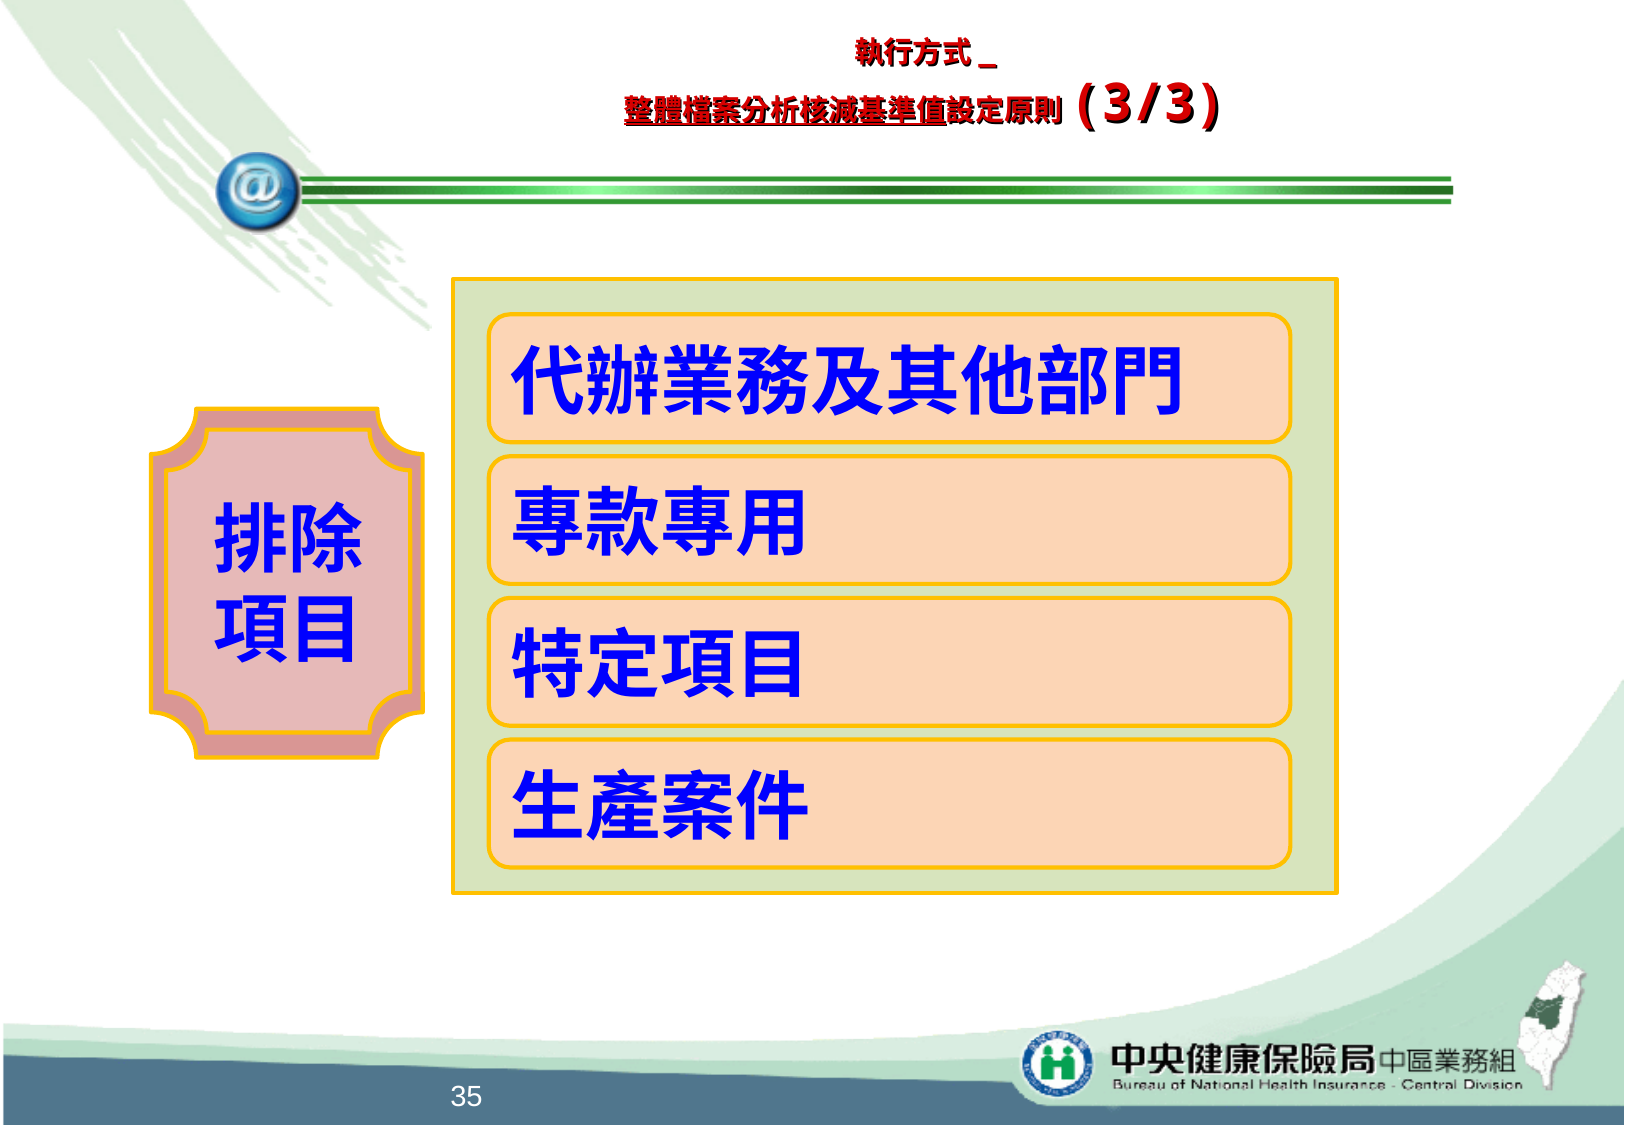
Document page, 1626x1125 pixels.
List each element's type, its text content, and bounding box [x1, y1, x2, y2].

title 執行方式_ 整體檔案分析核減基準值設定原則(3/3) [193, 0, 1625, 176]
text_box 專款專用 [488, 456, 1291, 584]
text_box 代辦業務及其他部門 [488, 314, 1291, 443]
text_box [151, 408, 423, 758]
text_box 特定項目 [488, 597, 1291, 726]
text_box [453, 279, 1336, 893]
text_box [435, 1065, 815, 1125]
text_box 排除項目 [166, 429, 411, 733]
text_box 生產案件 [488, 739, 1291, 868]
